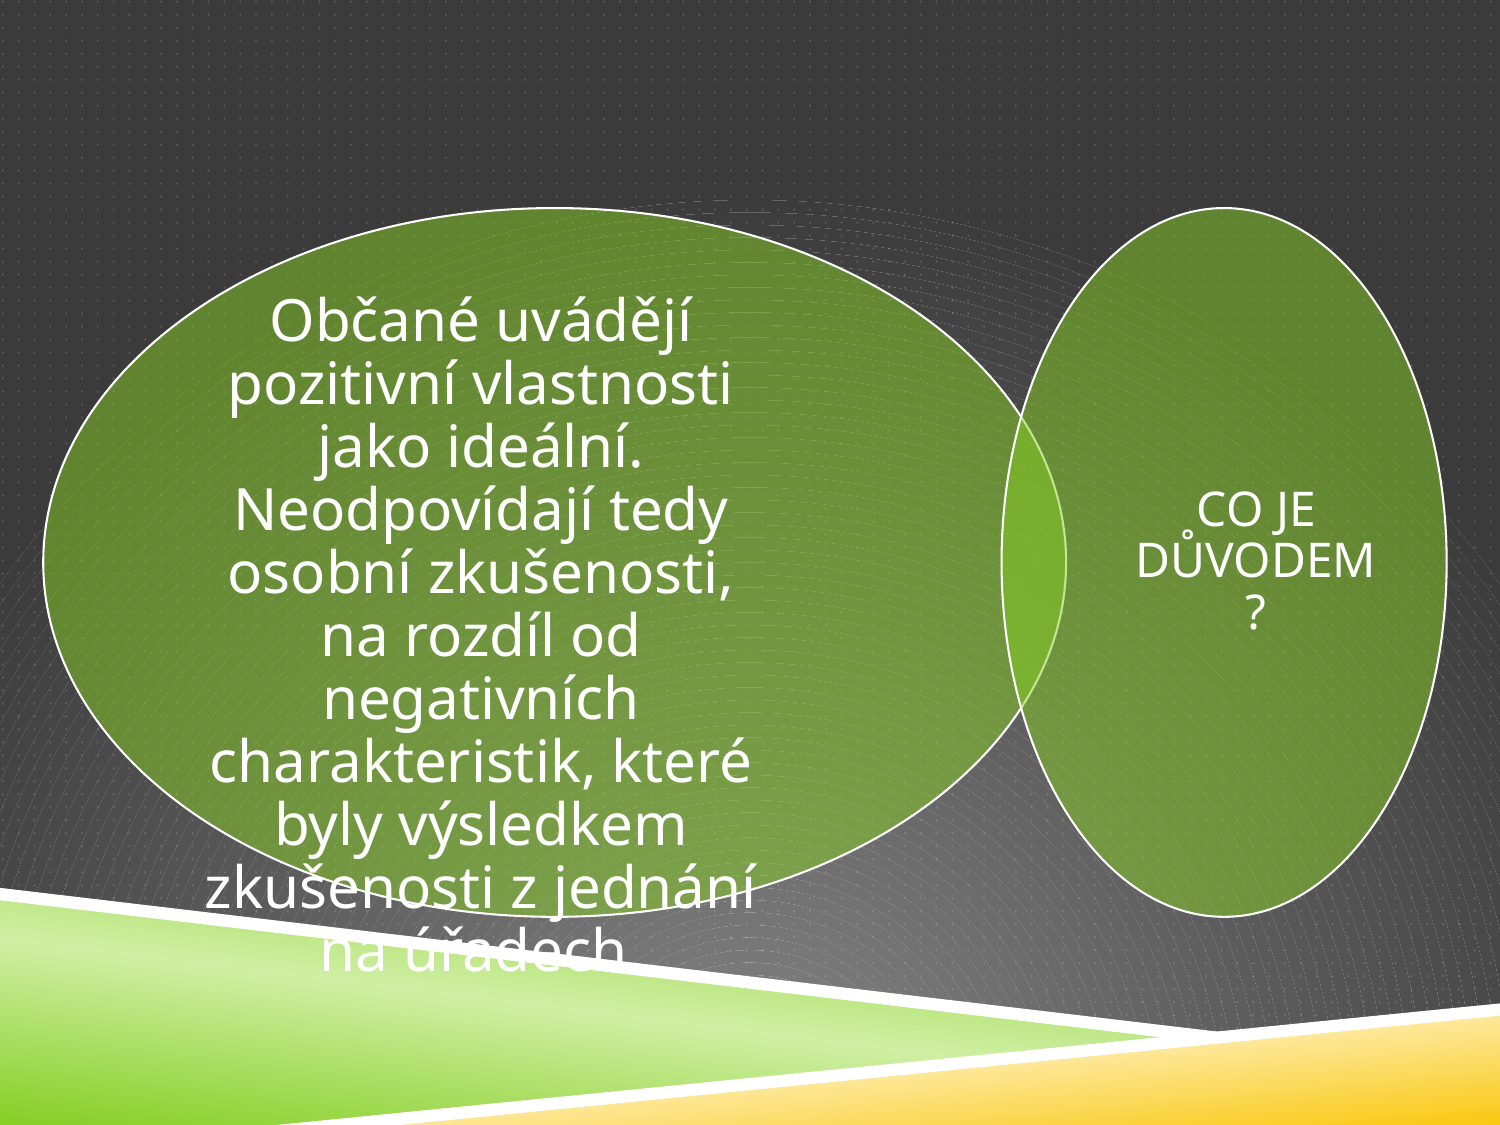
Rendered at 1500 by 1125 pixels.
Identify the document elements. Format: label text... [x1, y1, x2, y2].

text_box CO JE DŮVODEM? [1001, 208, 1447, 917]
text_box Občané uvádějí pozitivní vlastnosti jako ideální. Neodpovídají tedy osobní zkušenosti, na rozdíl od negativních charakteristik, které byly výsledkem zkušenosti z jednání na úřadech. [43, 208, 1021, 917]
